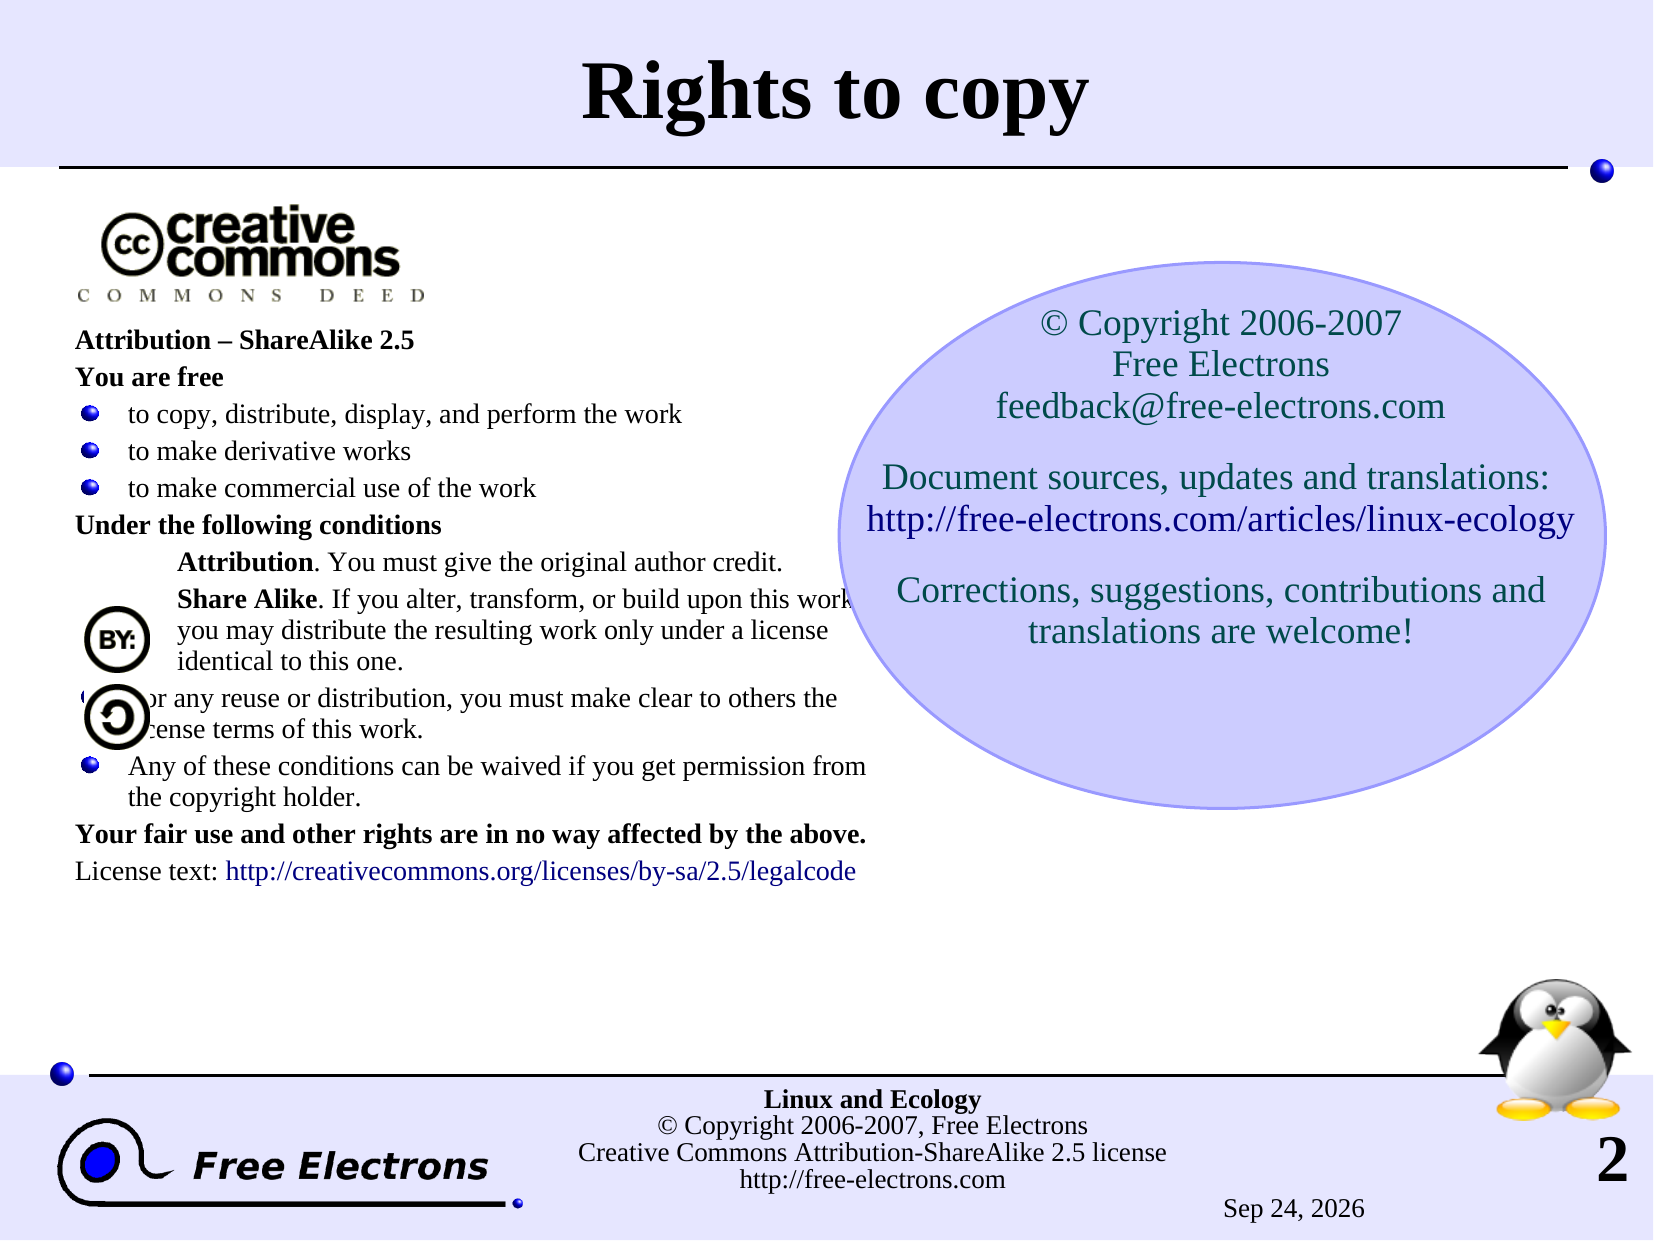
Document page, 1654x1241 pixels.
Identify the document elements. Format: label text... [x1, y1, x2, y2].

picture [50, 1107, 527, 1216]
title Rights to copy [33, 29, 1604, 153]
list Attribution – ShareAlike 2.5 You are free to copy, distribute, display, and perform the work to make derivative works to make commercial use of the work Under the following conditions Attribution. You must give the original author credit. Share Alike. If you alter, transform, or build upon this work, you may distribute the resulting work only under a license identical to this one. For any reuse or distribution, you must make clear to others the license terms of this work. Any of these conditions can be waived if you get permission from the copyright holder. Your fair use and other rights are in no way affected by the above. License text: http://creativecommons.org/licenses/by-sa/2.5/legalcode [56, 324, 884, 1053]
text_box [947, 726, 1497, 809]
picture [78, 204, 424, 303]
picture [84, 606, 150, 673]
list © Copyright 2006-2007 Free Electrons feedback@free-electrons.com Document sources, updates and translations: http://free-electrons.com/articles/linux-ecology Corrections, suggestions, contributions and translations are welcome! [843, 301, 1582, 726]
picture [1476, 979, 1634, 1121]
picture [84, 684, 150, 750]
text_box [1582, 441, 1606, 630]
text_box [839, 496, 843, 575]
text_box [1025, 262, 1419, 301]
